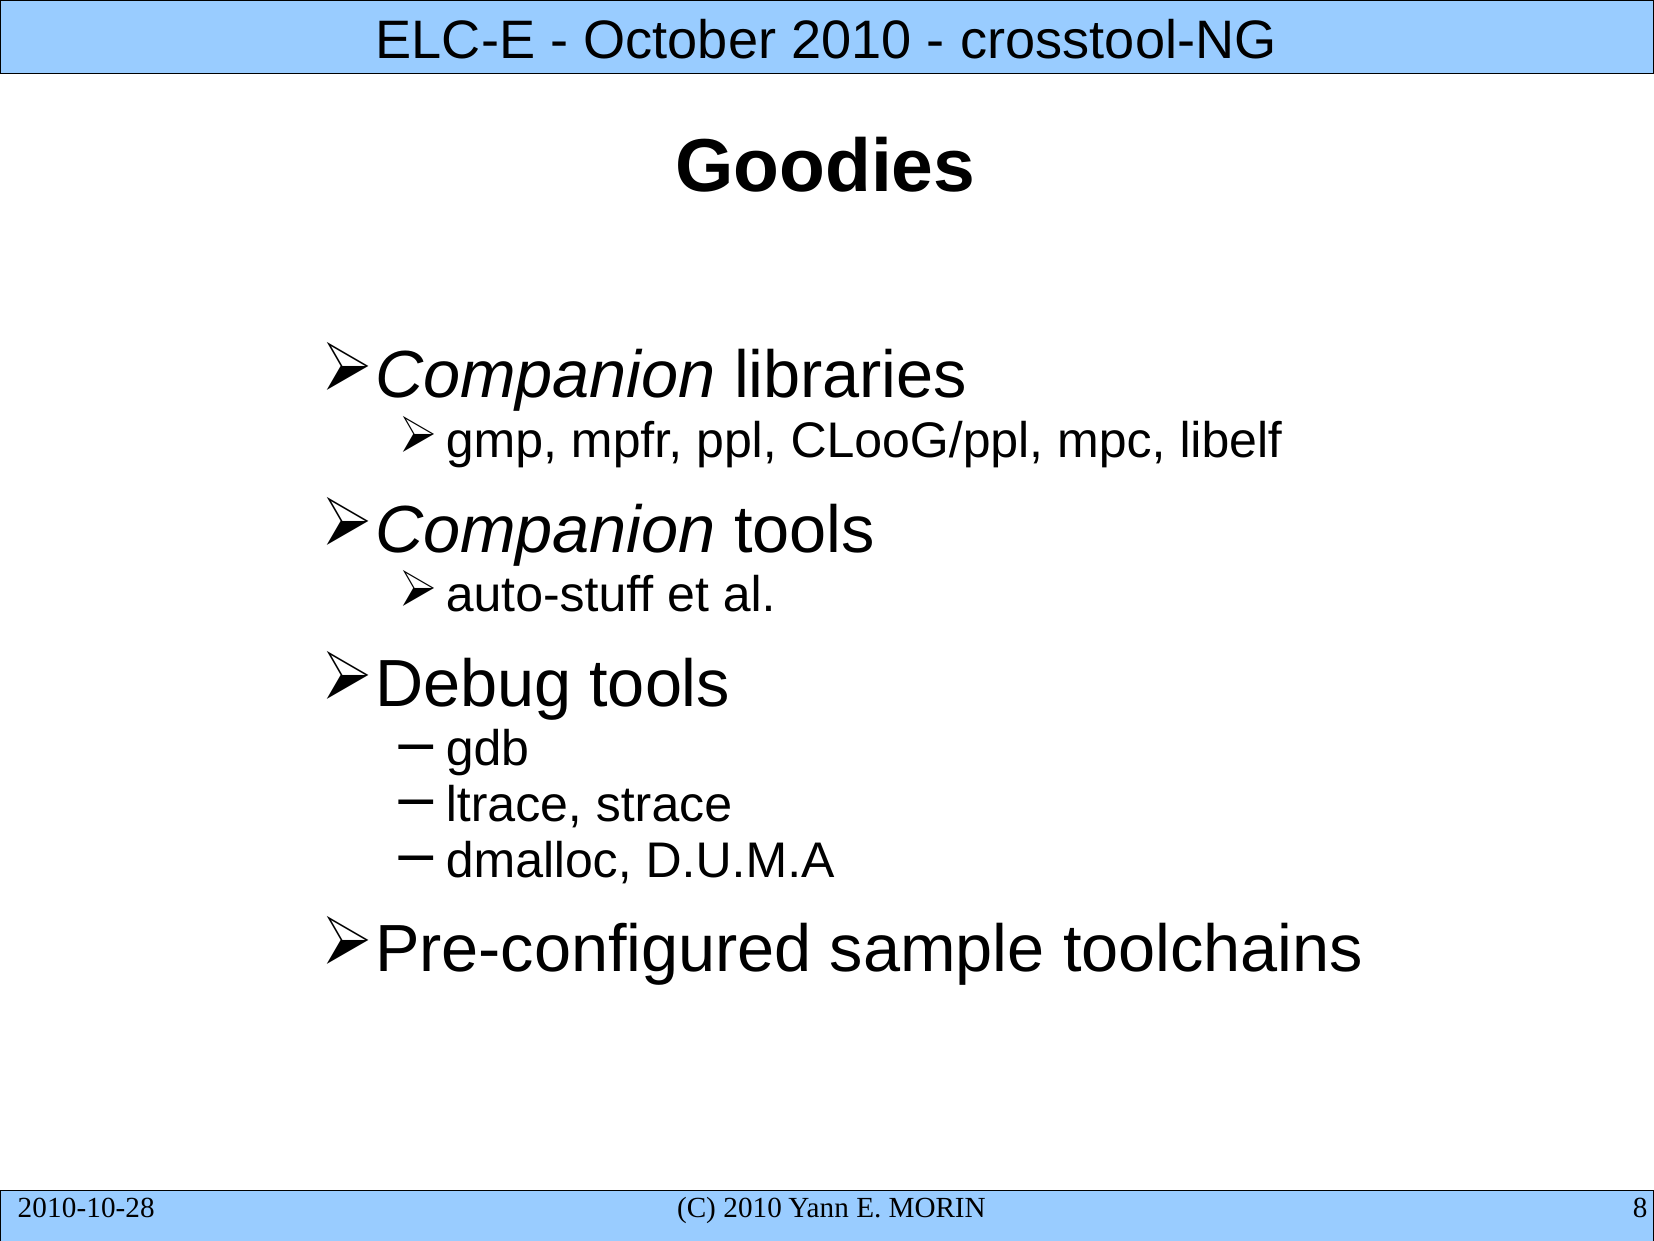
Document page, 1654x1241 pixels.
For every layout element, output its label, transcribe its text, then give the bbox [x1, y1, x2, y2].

list Goodies [167, 123, 1467, 222]
title ELC-E - October 2010 - crosstool-NG [82, 0, 1571, 79]
list Companion libraries gmp, mpfr, ppl, CLooG/ppl, mpc, libelf Companion tools auto-stuff et al. Debug tools gdb ltrace, strace dmalloc, D.U.M.A Pre-configured sample toolchains [304, 337, 1430, 1128]
